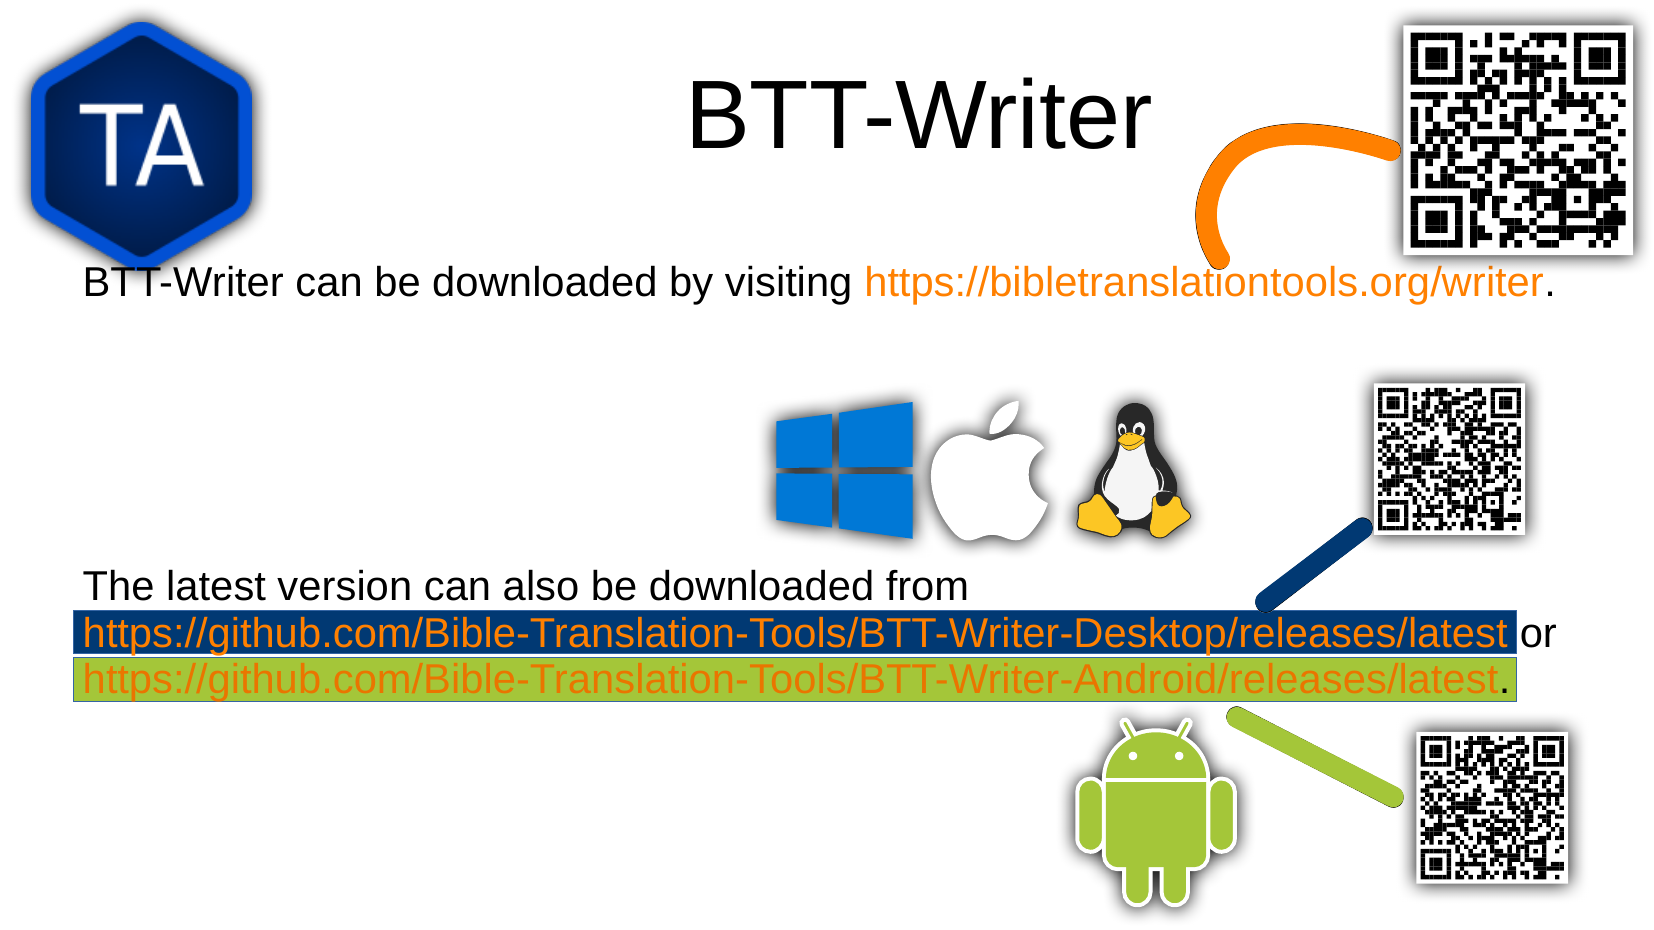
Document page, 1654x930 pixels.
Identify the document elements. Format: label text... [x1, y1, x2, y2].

picture [1414, 729, 1571, 886]
picture [31, 22, 252, 271]
text_box [73, 610, 82, 654]
list BTT-Writer can be downloaded by visiting https://bibletranslationtools.org/writer. The latest version can also be downloaded from https://github.com/Bible-Translation-Tools/BTT-Writer-Desktop/releases/latest or https://github.com/Bible-Translation-Tools/BTT-Writer-Android/releases/latest. [82, 258, 1571, 757]
picture [1371, 381, 1528, 537]
picture [930, 400, 1048, 541]
title BTT-Writer [1222, 145, 1387, 193]
picture [1075, 717, 1238, 908]
title BTT-Writer [268, 37, 1387, 193]
picture [1399, 21, 1637, 259]
picture [1073, 400, 1194, 541]
text_box [73, 657, 82, 702]
picture [775, 401, 915, 541]
